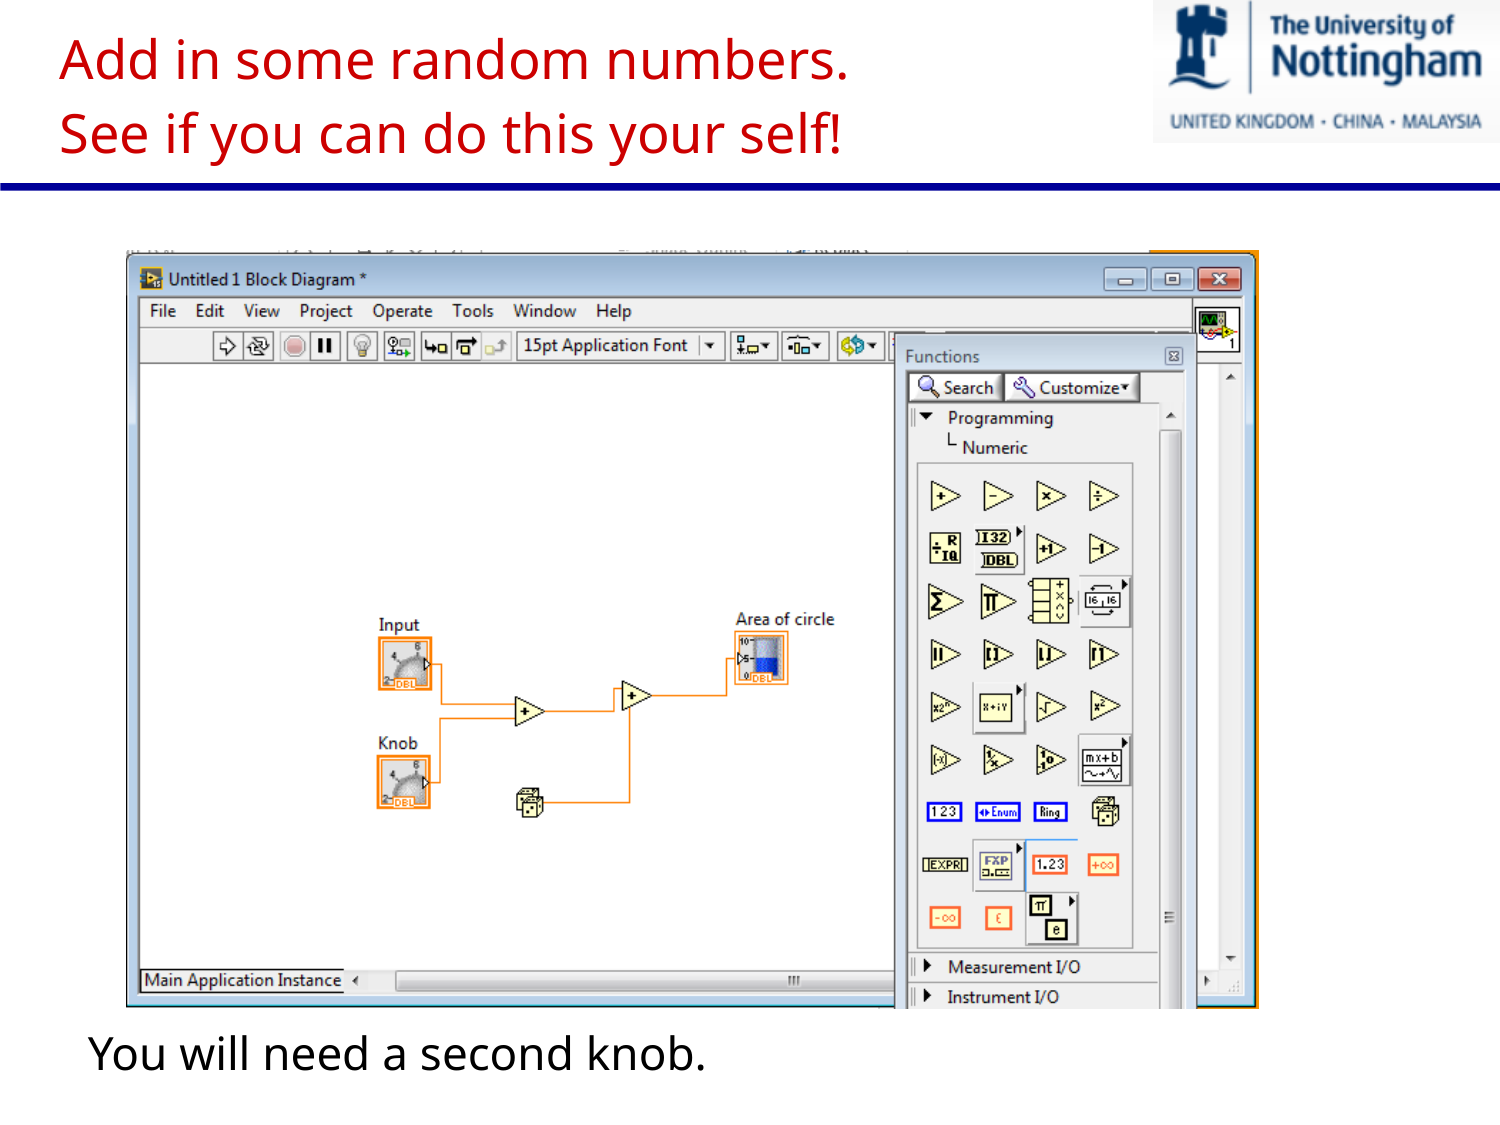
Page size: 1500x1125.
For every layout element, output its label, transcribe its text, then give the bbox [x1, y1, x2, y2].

picture [1153, 0, 1500, 143]
picture [126, 250, 1259, 1009]
title Add in some random numbers. See if you can do this your self! [59, 32, 1124, 159]
text_box You will need a second knob. [87, 1025, 1018, 1081]
